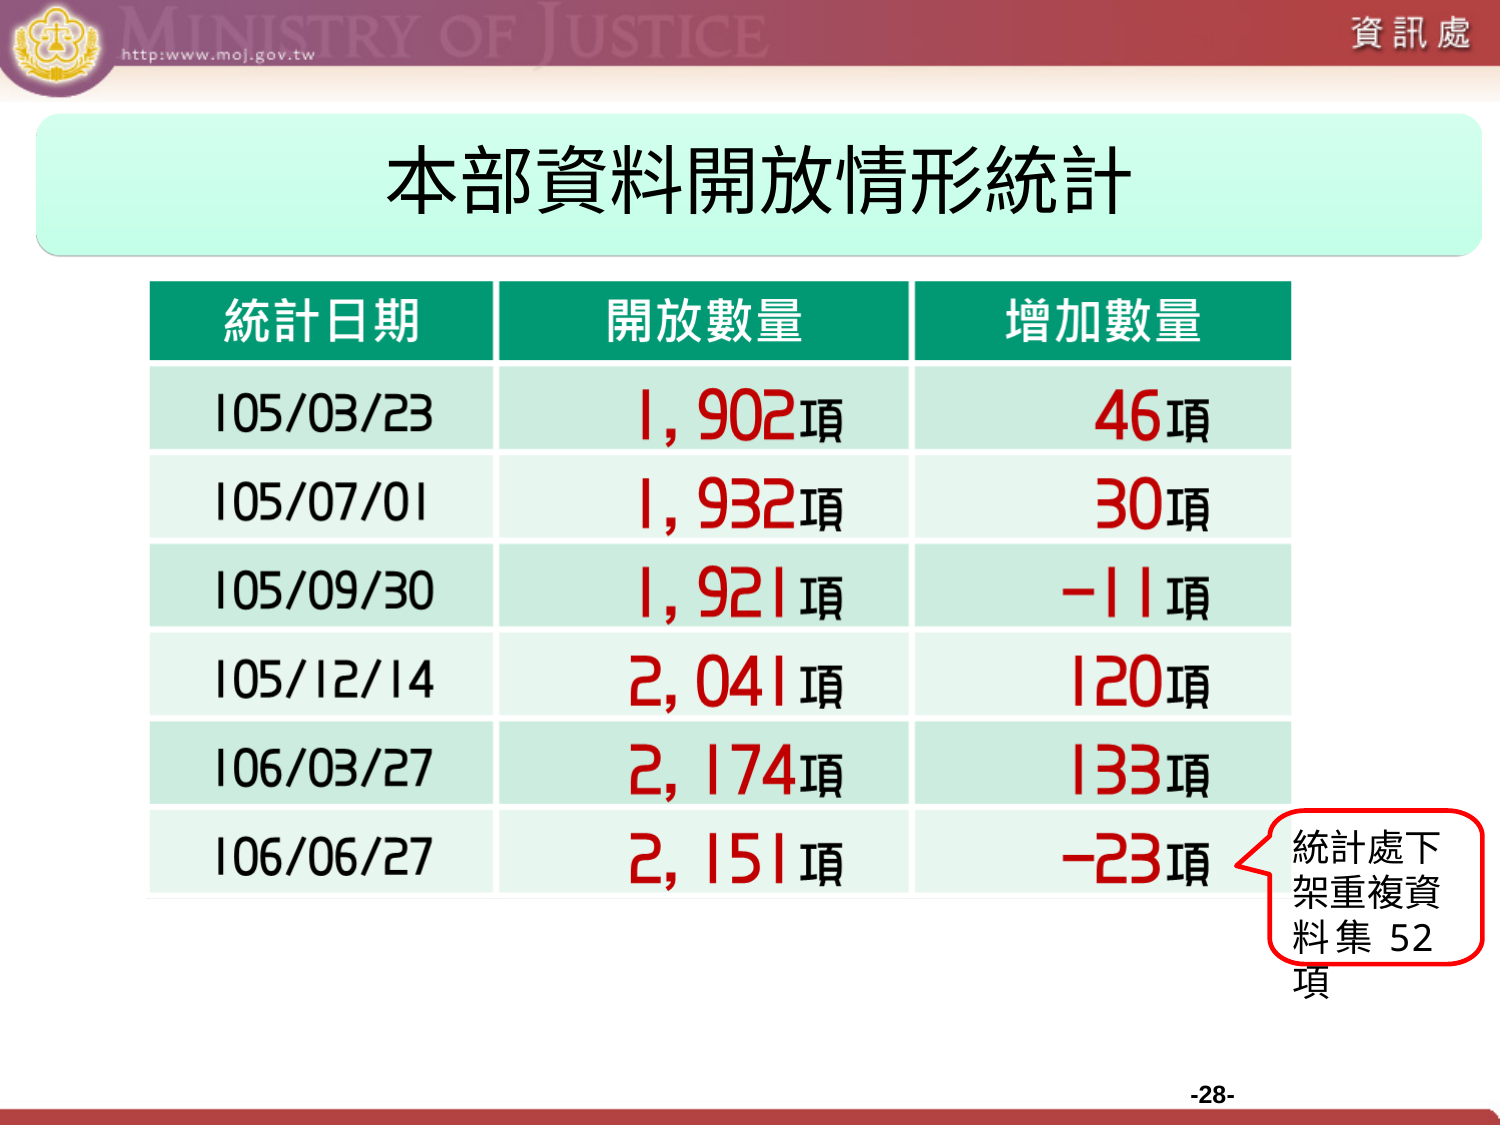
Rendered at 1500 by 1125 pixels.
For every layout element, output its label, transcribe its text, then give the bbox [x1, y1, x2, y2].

text_box -28- [1175, 1070, 1488, 1109]
text_box 本部資料開放情形統計 [36, 113, 1483, 256]
text_box 統計處下架重複資料集52項 [1236, 810, 1483, 965]
picture [146, 277, 1295, 934]
